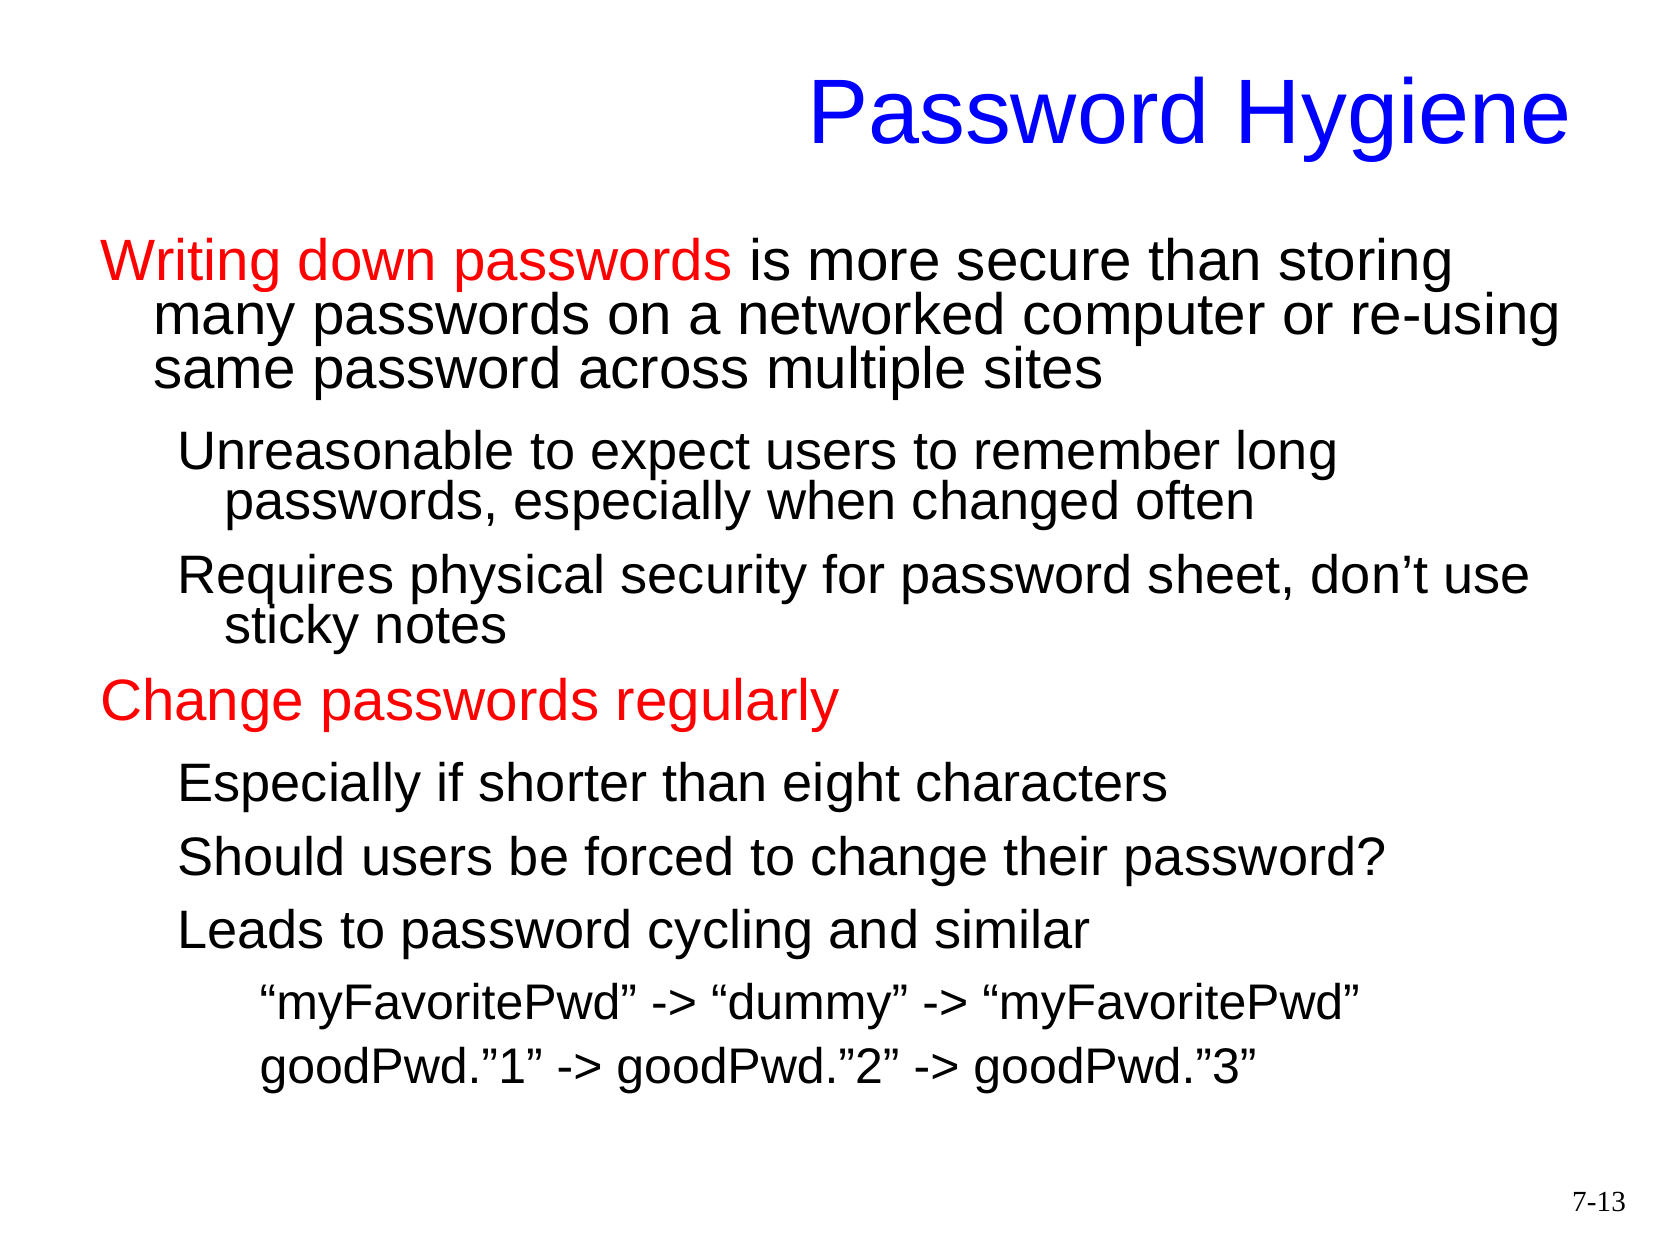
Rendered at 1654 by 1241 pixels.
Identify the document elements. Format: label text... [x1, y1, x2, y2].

title Password Hygiene [84, 11, 1573, 218]
list Writing down passwords is more secure than storing many passwords on a networked computer or re-using same password across multiple sites Unreasonable to expect users to remember long passwords, especially when changed often Requires physical security for password sheet, don’t use sticky notes Change passwords regularly Especially if shorter than eight characters Should users be forced to change their password? Leads to password cycling and similar “myFavoritePwd” -> “dummy” -> “myFavoritePwd” goodPwd.”1” -> goodPwd.”2” -> goodPwd.”3” [82, 237, 1571, 1170]
